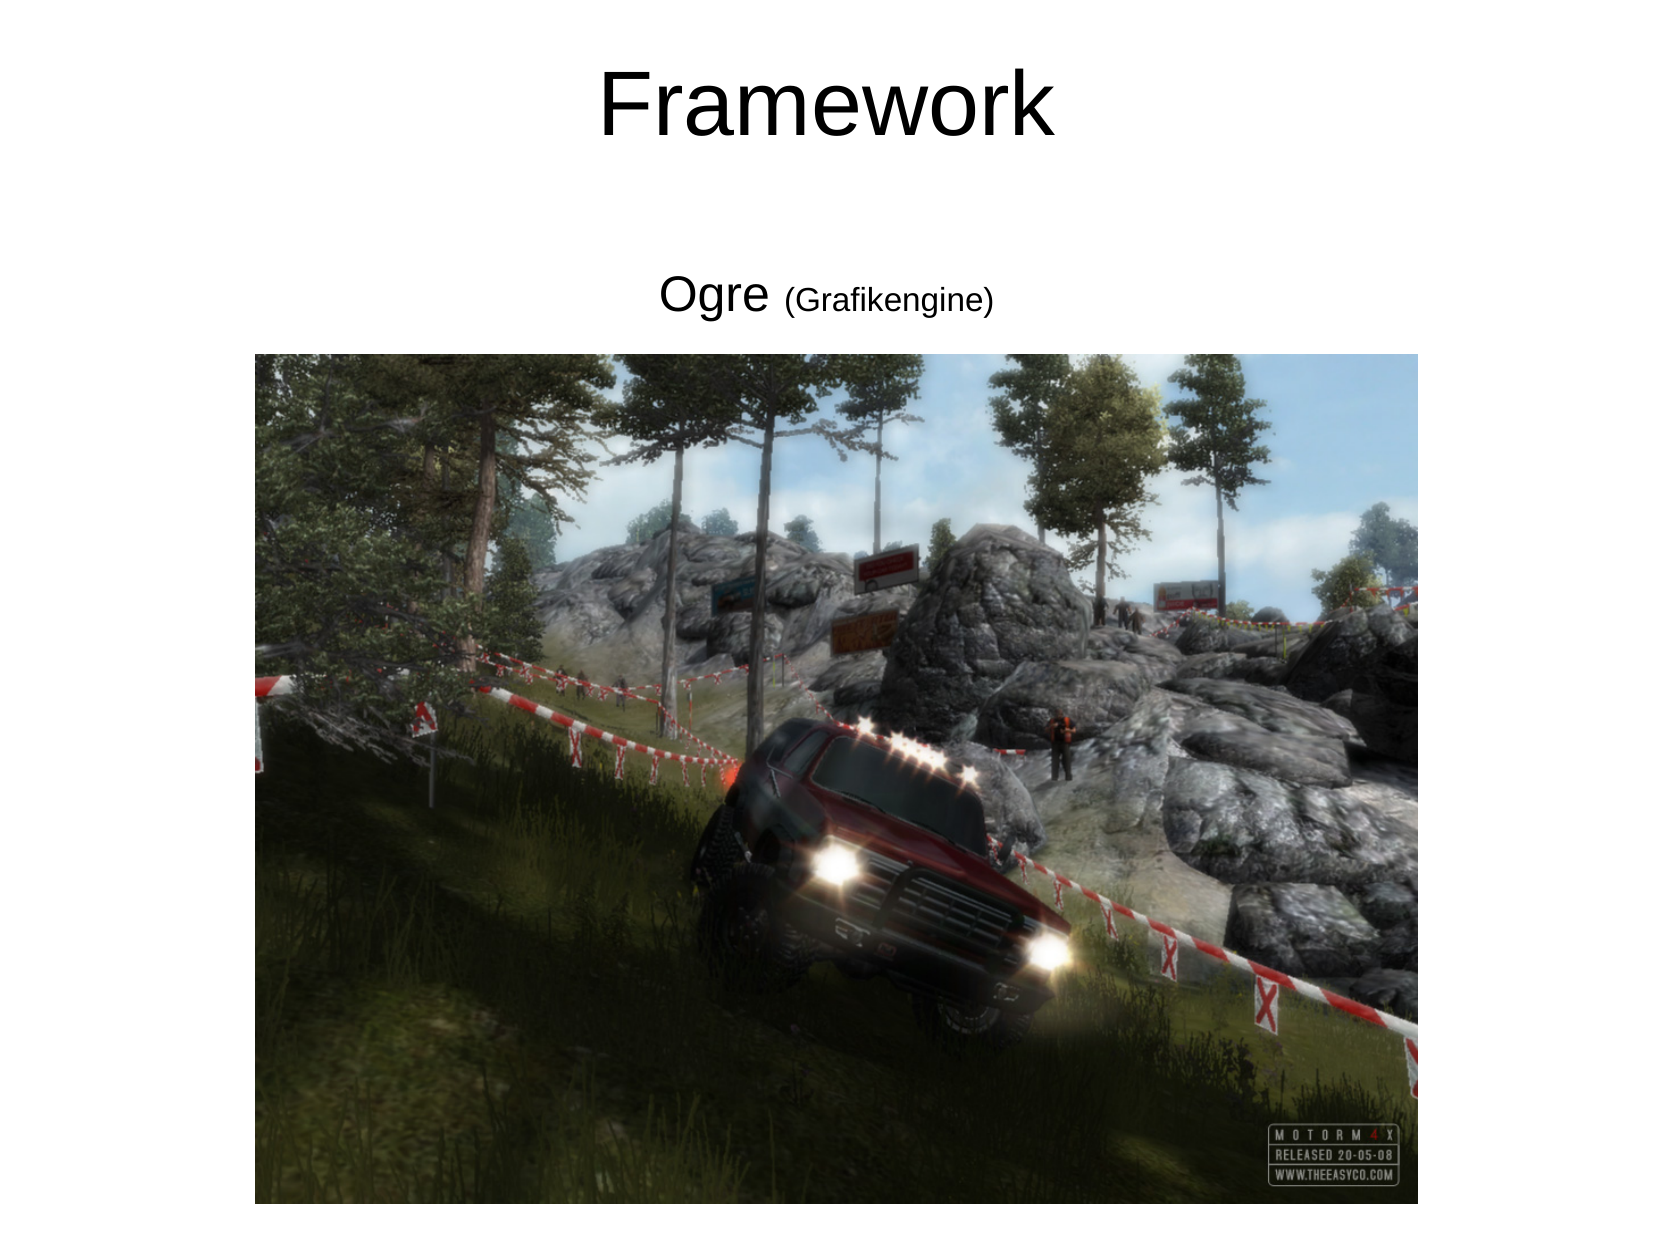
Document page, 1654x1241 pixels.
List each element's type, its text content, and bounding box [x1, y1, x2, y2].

picture [255, 354, 1418, 1204]
text_box Ogre (Grafikengine) [82, 265, 1571, 325]
title Framework [82, 0, 1571, 208]
